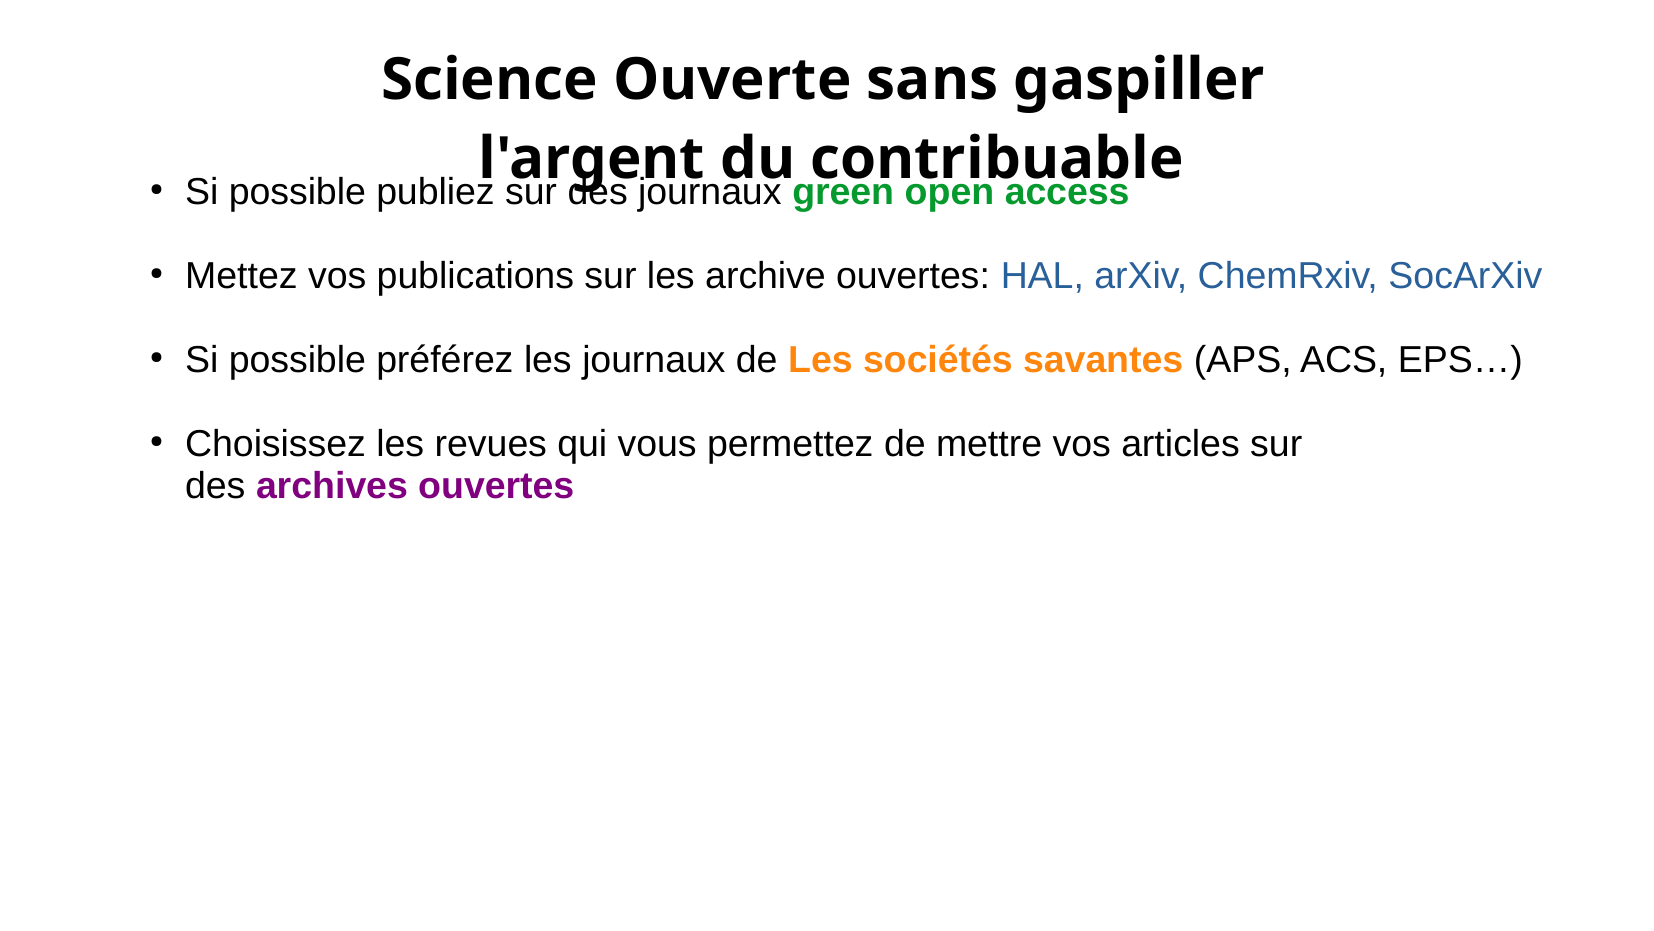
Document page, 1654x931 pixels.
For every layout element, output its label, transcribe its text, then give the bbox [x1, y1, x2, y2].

text_box Si possible publiez sur des journaux green open access Mettez vos publications sur les archive ouvertes: HAL, arXiv, ChemRxiv, SocArXiv Si possible préférez les journaux de Les sociétés savantes (APS, ACS, EPS…) Choisissez les revues qui vous permettez de mettre vos articles sur des archives ouvertes [135, 162, 1558, 598]
text_box Science Ouverte sans gaspiller l'argent du contribuable [75, 30, 1587, 162]
